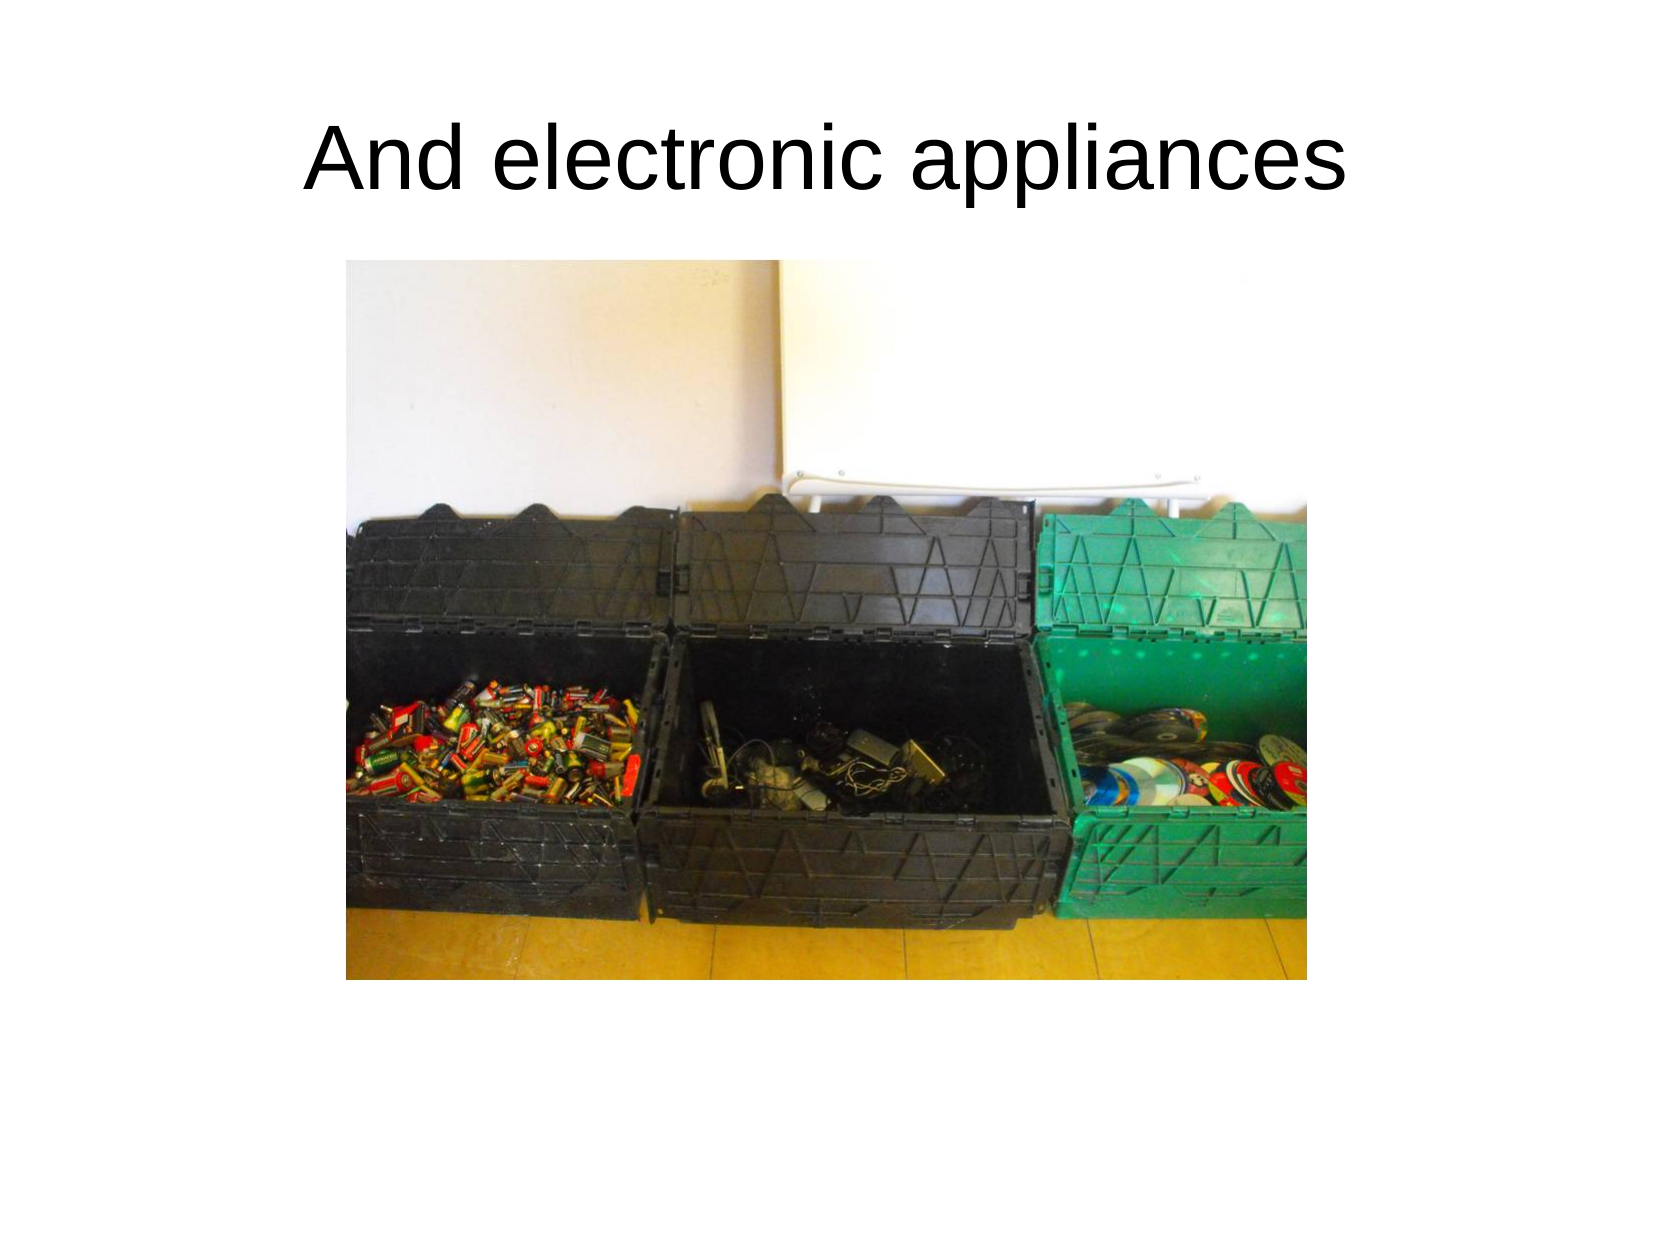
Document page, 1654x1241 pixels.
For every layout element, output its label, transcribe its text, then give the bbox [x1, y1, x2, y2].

title And electronic appliances [82, 49, 1571, 257]
picture [345, 259, 1308, 981]
